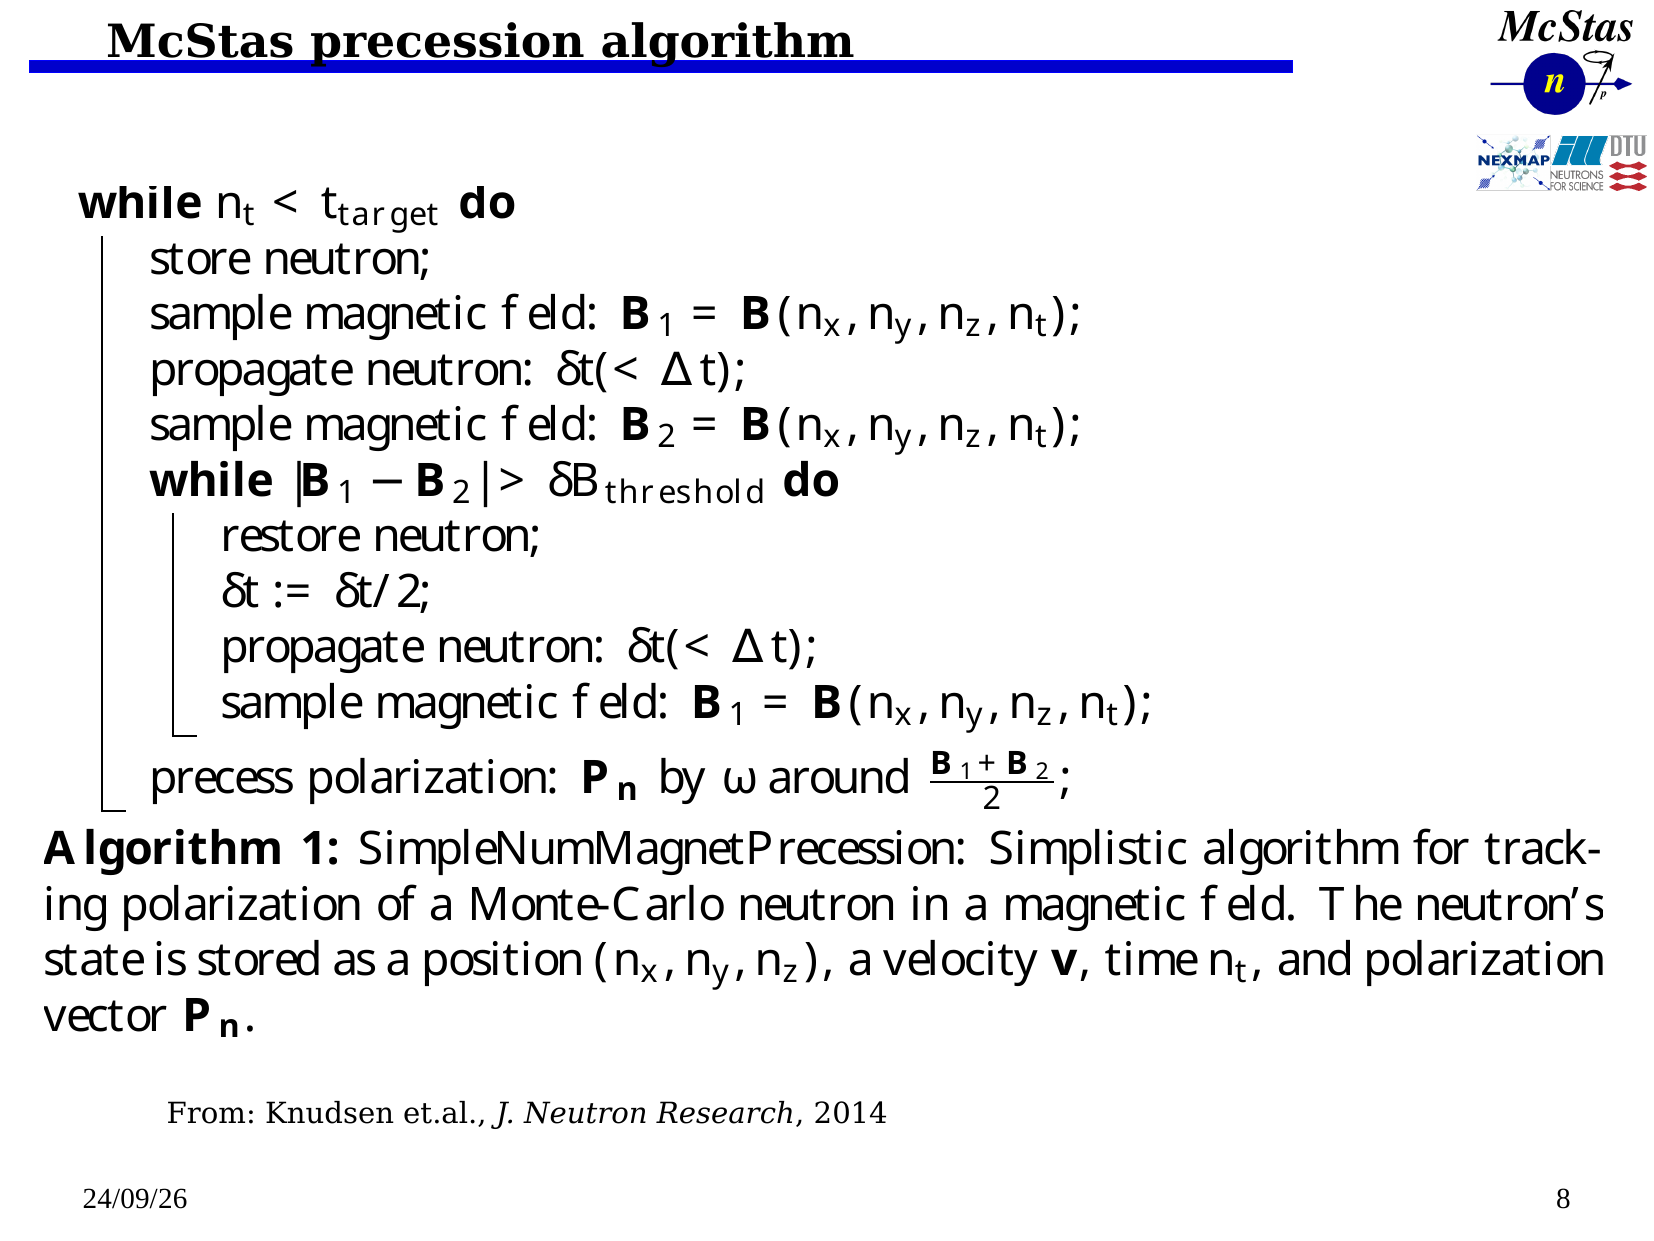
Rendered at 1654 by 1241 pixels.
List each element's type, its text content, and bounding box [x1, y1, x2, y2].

picture [44, 10, 1647, 1038]
text_box From: Knudsen et.al., J. Neutron Research, 2014 [151, 1089, 1394, 1139]
title McStas precession algorithm [106, 11, 1489, 71]
